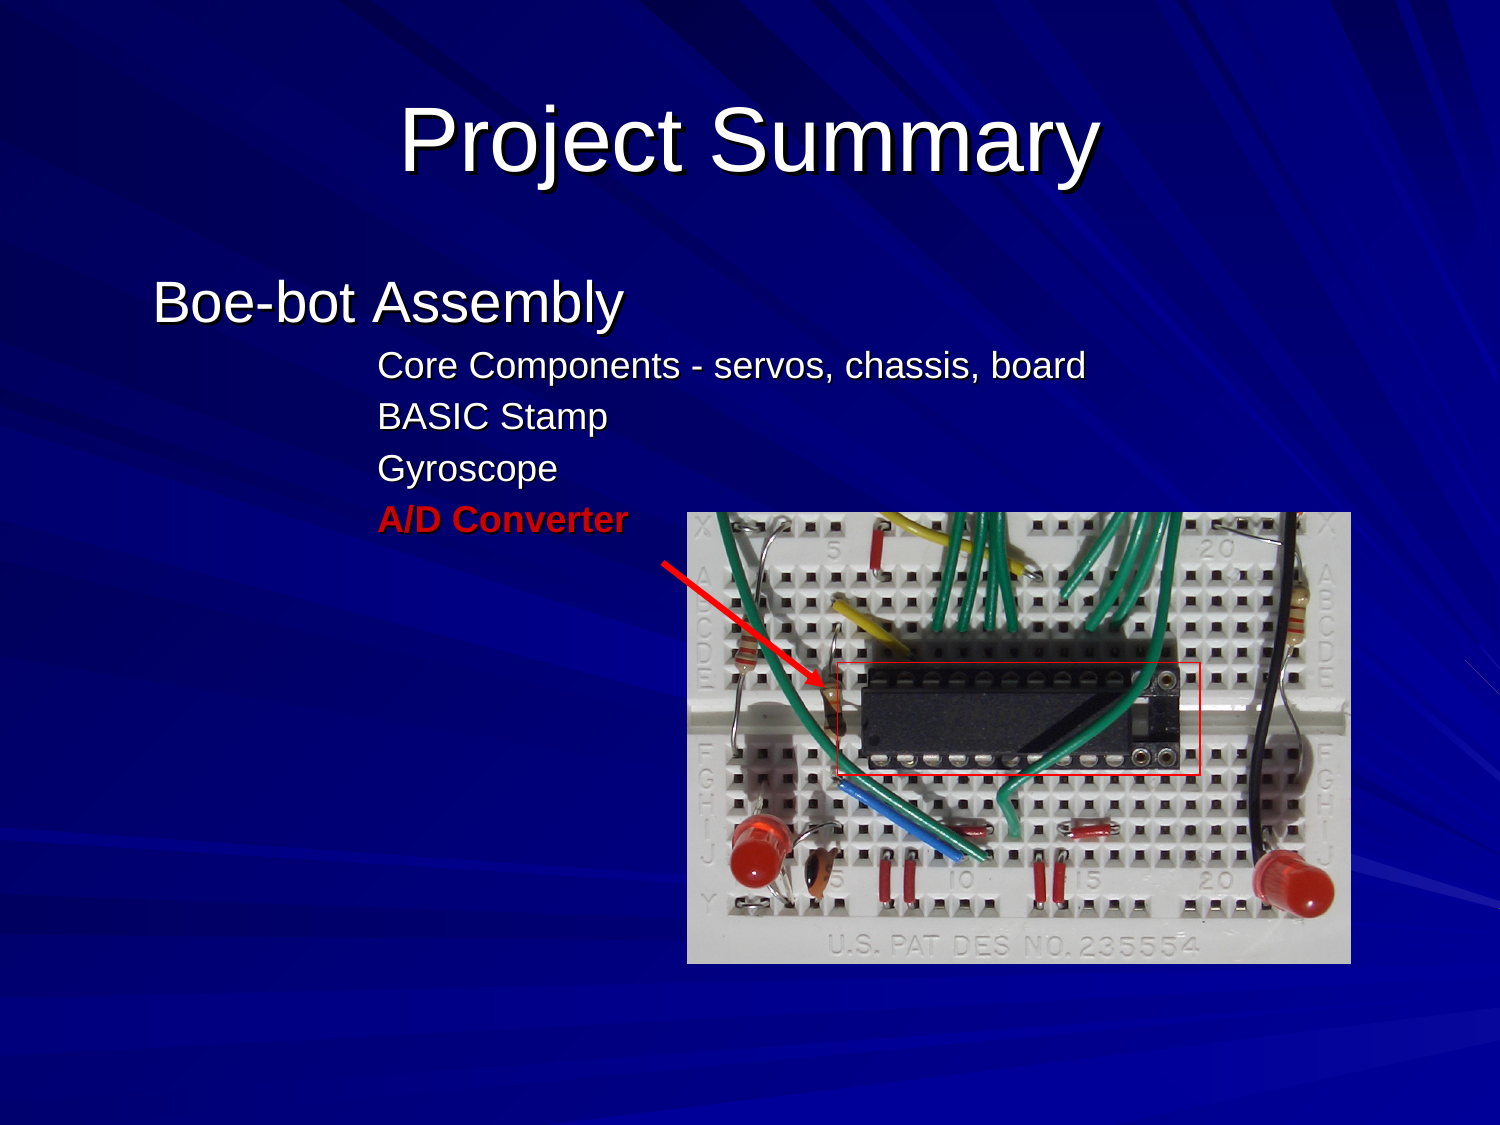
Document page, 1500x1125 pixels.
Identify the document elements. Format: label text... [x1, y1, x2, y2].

picture [687, 512, 1351, 964]
list Boe-bot Assembly Core Components - servos, chassis, board BASIC Stamp Gyroscope A/D Converter [137, 262, 1325, 1006]
title Project Summary [75, 45, 1426, 234]
